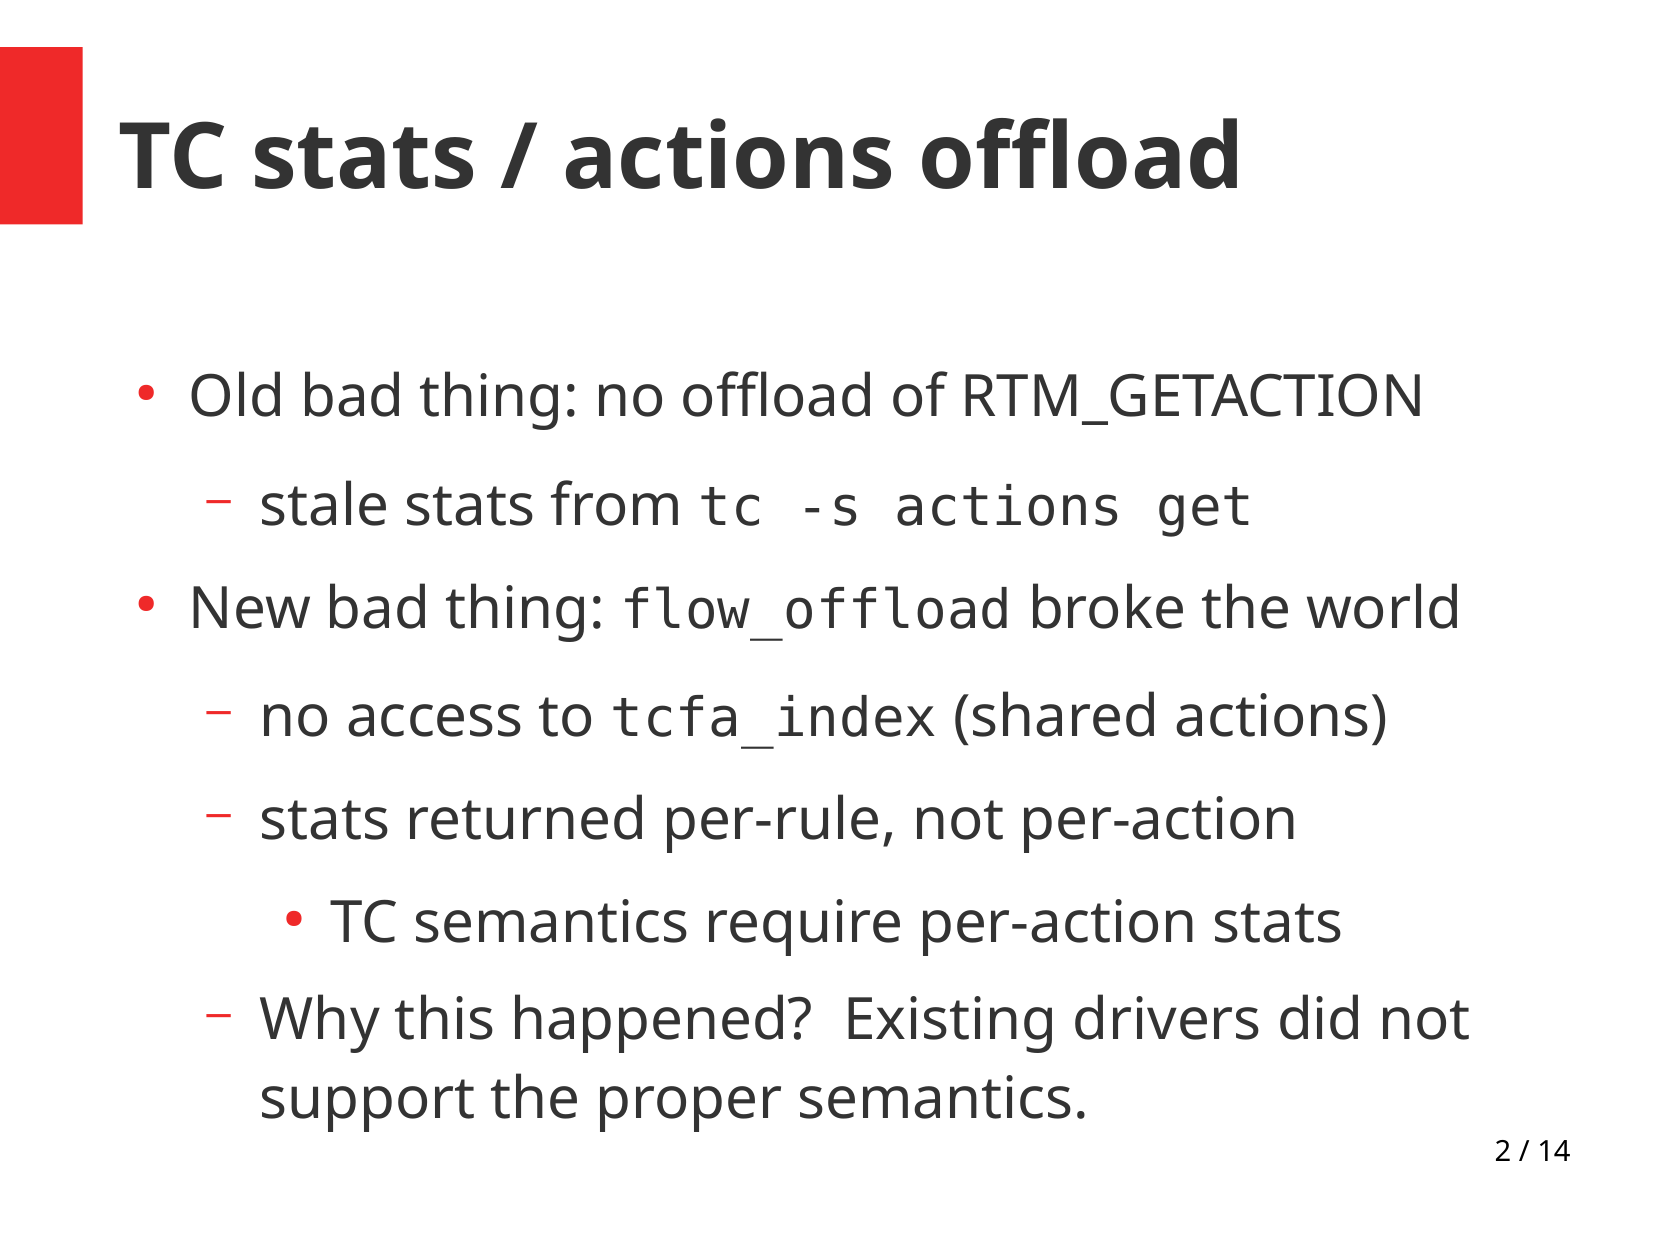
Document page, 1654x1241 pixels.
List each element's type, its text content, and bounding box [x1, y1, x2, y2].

list Old bad thing: no offload of RTM_GETACTION stale stats from tc -s actions get New bad thing: flow_offload broke the world no access to tcfa_index (shared actions) stats returned per-rule, not per-action TC semantics require per-action stats Why this happened? Existing drivers did not support the proper semantics. [118, 354, 1536, 1074]
title TC stats / actions offload [118, 49, 1571, 257]
